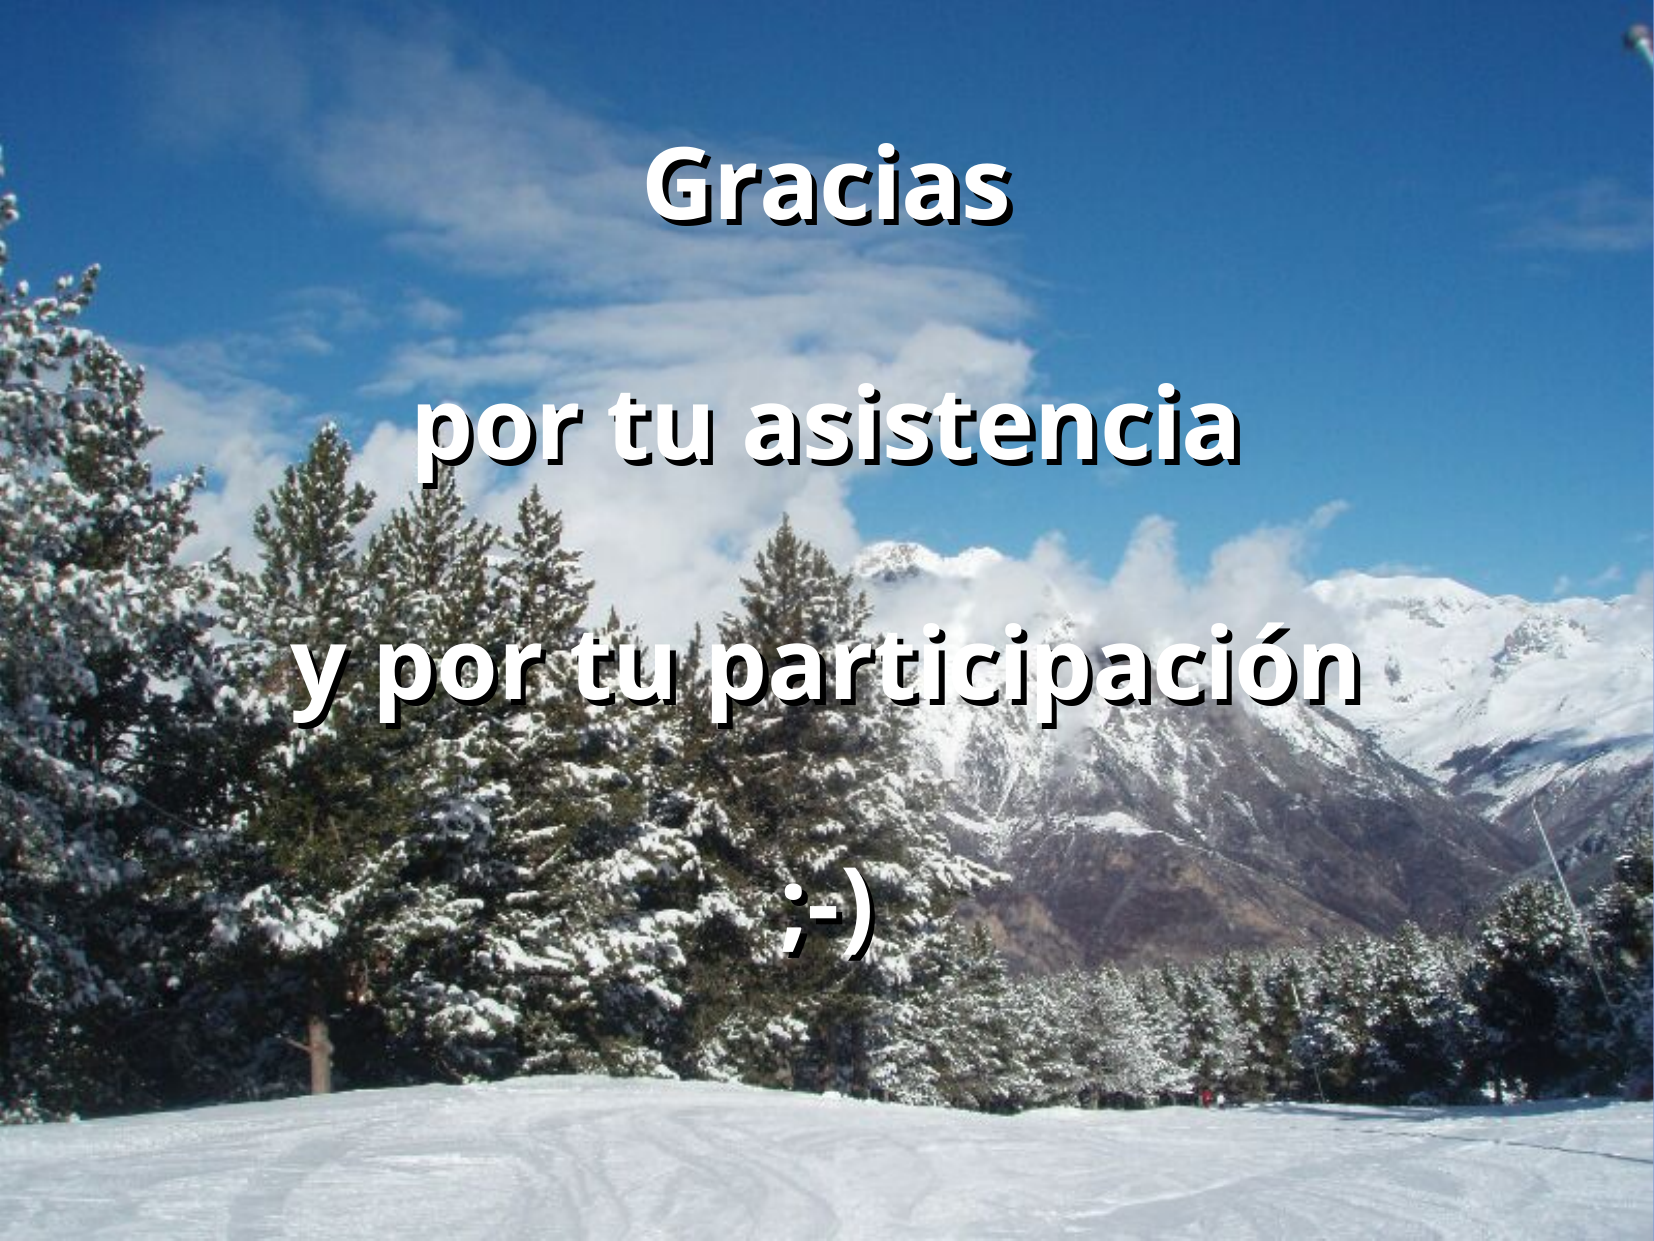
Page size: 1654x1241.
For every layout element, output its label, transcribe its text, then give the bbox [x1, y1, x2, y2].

text_box Gracias por tu asistencia y por tu participación ;-) [29, 0, 1625, 1211]
picture [0, 0, 1654, 1241]
